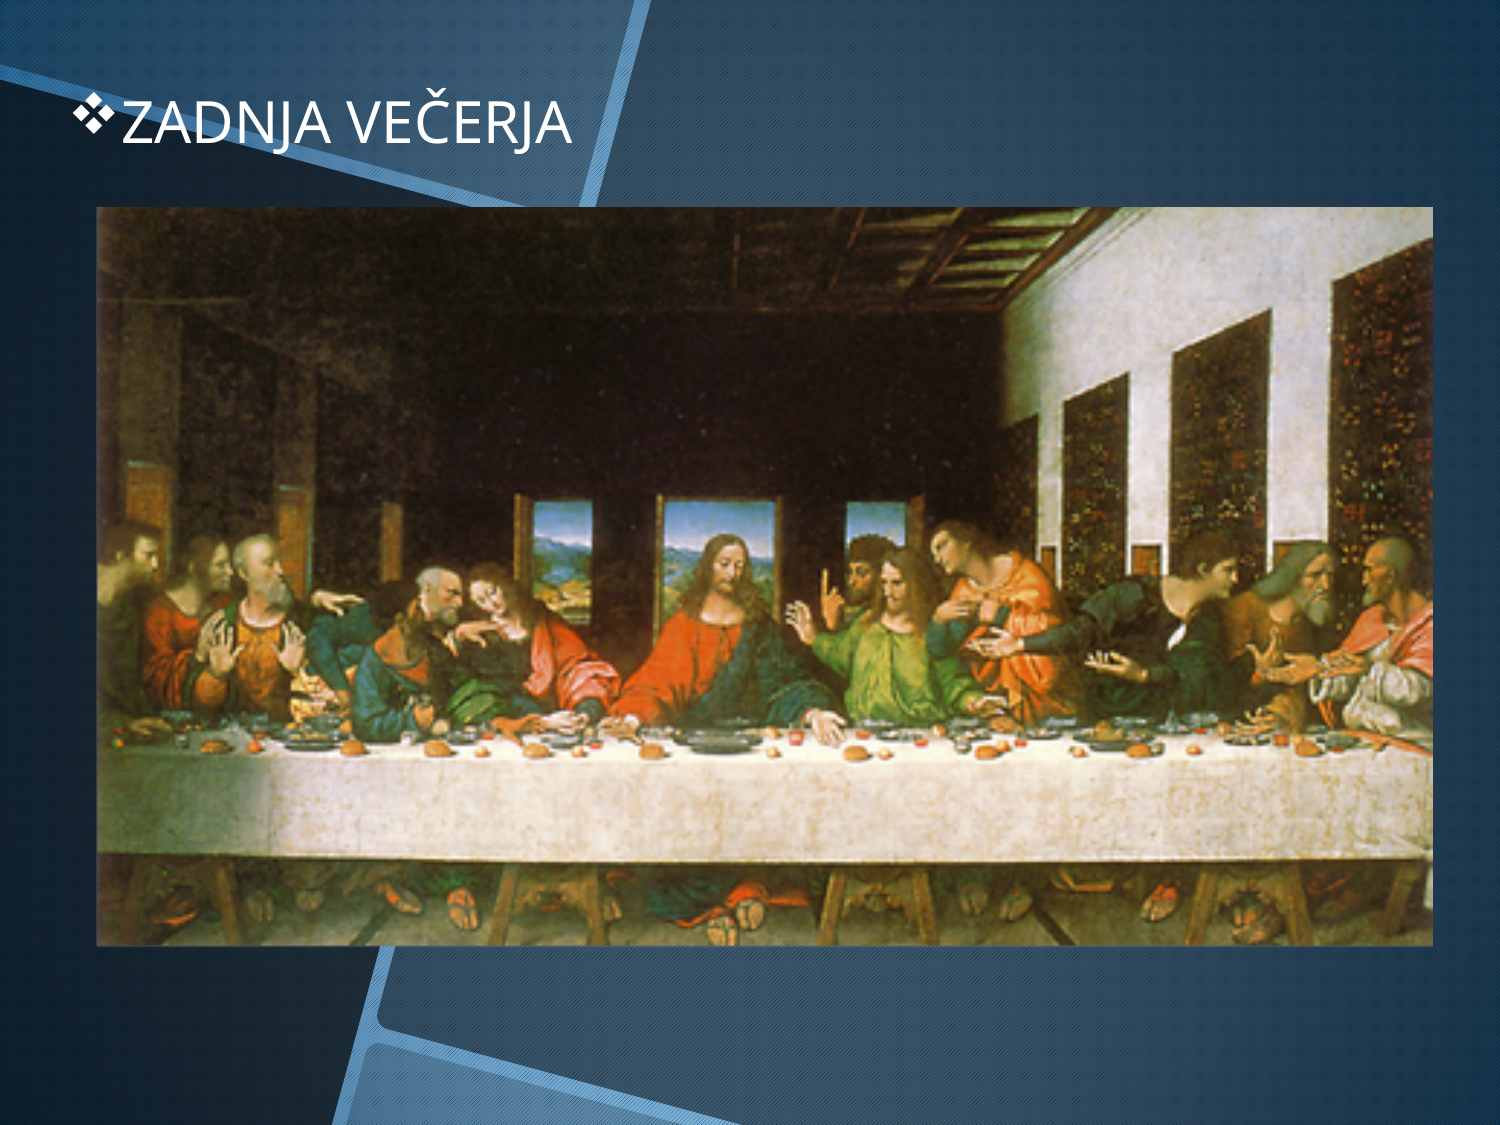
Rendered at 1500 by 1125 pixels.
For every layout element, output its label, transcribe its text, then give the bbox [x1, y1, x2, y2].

picture [95, 207, 1433, 950]
text_box ZADNJA VEČERJA [53, 78, 1164, 163]
